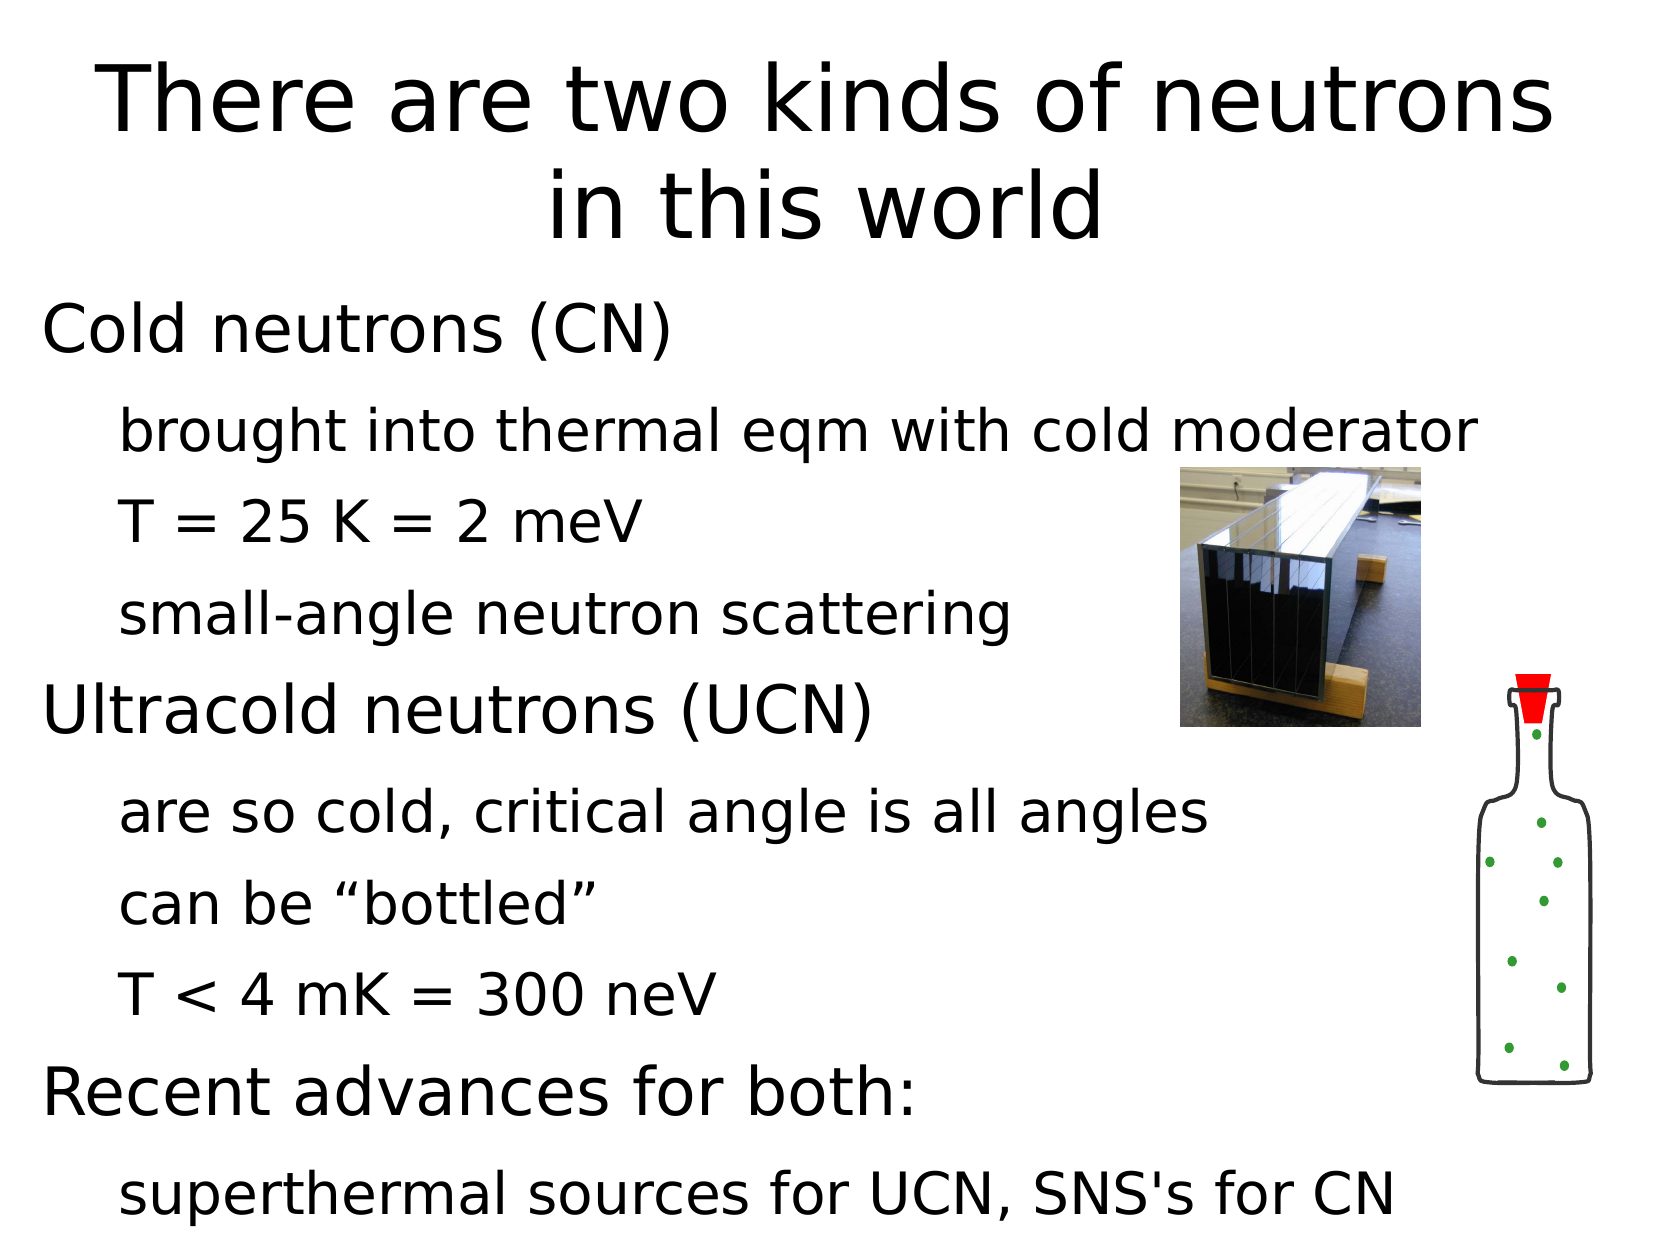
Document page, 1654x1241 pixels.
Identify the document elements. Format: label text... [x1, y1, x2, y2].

text_box [1553, 857, 1563, 868]
title There are two kinds of neutrons in this world [82, 45, 1571, 261]
text_box [1539, 895, 1549, 907]
text_box [1517, 693, 1549, 725]
text_box [1536, 817, 1547, 829]
text_box [1559, 1060, 1570, 1071]
text_box [1532, 729, 1542, 740]
text_box [1514, 673, 1553, 688]
picture [1180, 467, 1421, 727]
text_box [1556, 982, 1567, 993]
text_box [1485, 856, 1495, 868]
text_box [1504, 1042, 1514, 1054]
list Cold neutrons (CN) brought into thermal eqm with cold moderator T = 25 K = 2 meV small-angle neutron scattering Ultracold neutrons (UCN) are so cold, critical angle is all angles can be “bottled” T < 4 mK = 300 neV Recent advances for both: superthermal sources for UCN, SNS's for CN [23, 290, 1654, 1229]
text_box [1507, 955, 1517, 967]
